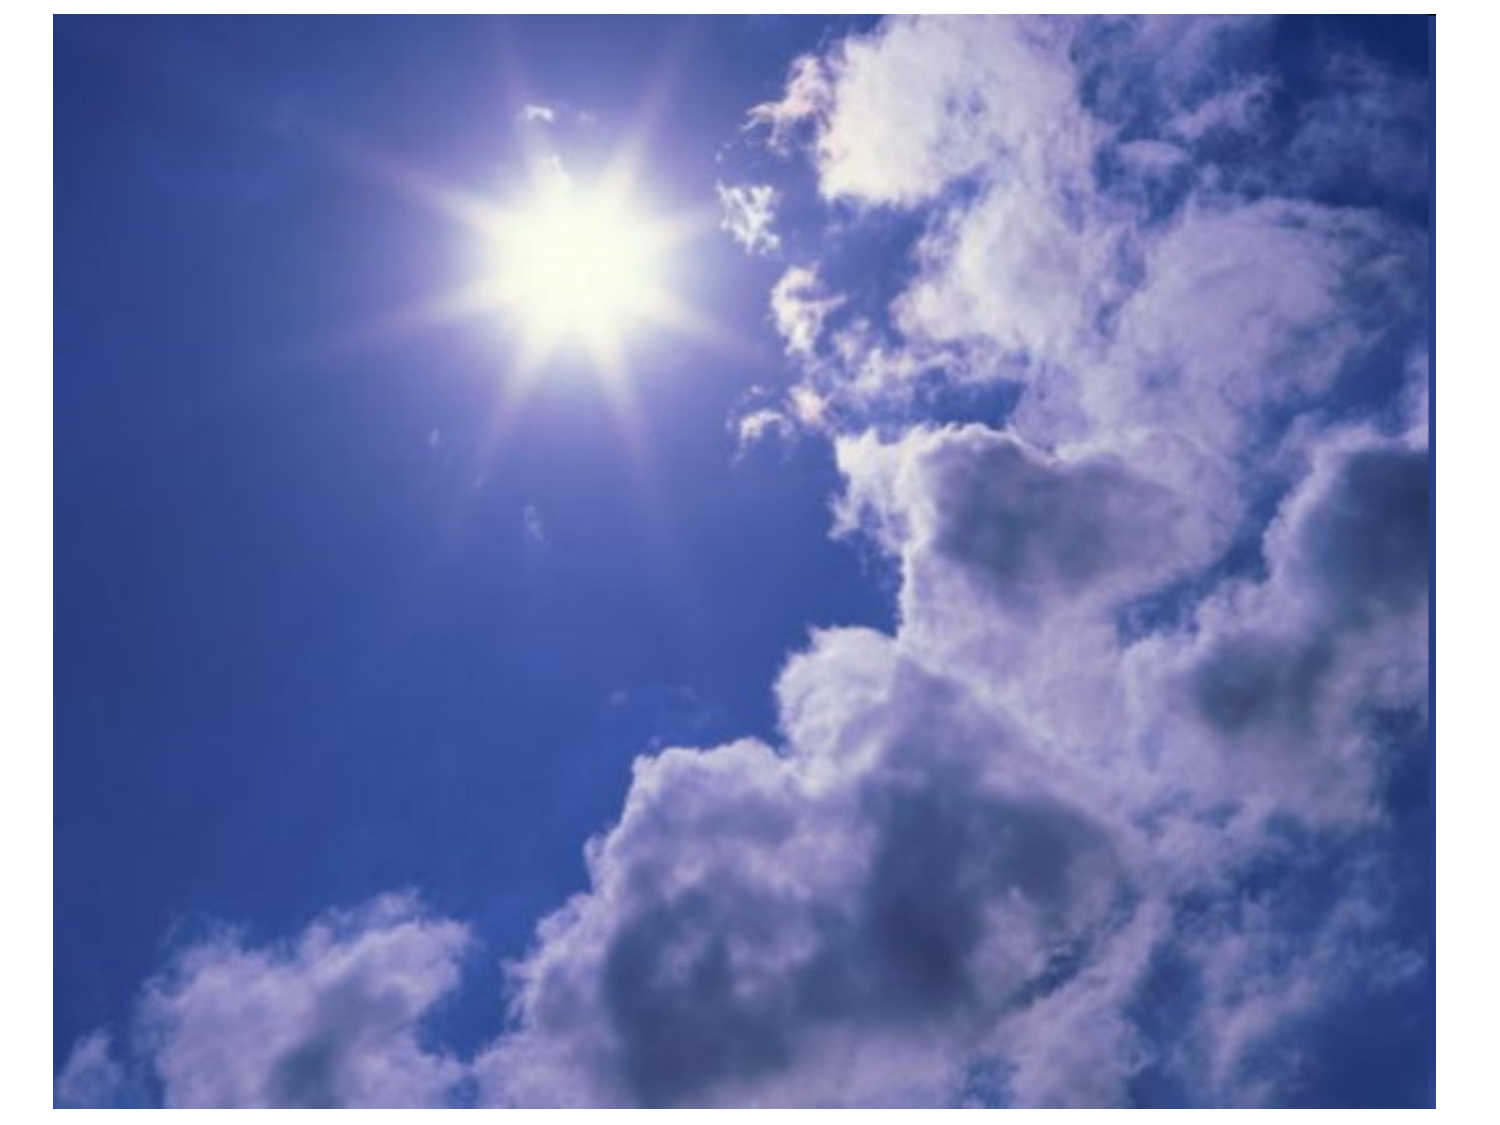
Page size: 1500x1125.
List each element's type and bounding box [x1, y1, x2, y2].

picture [53, 14, 1436, 1109]
